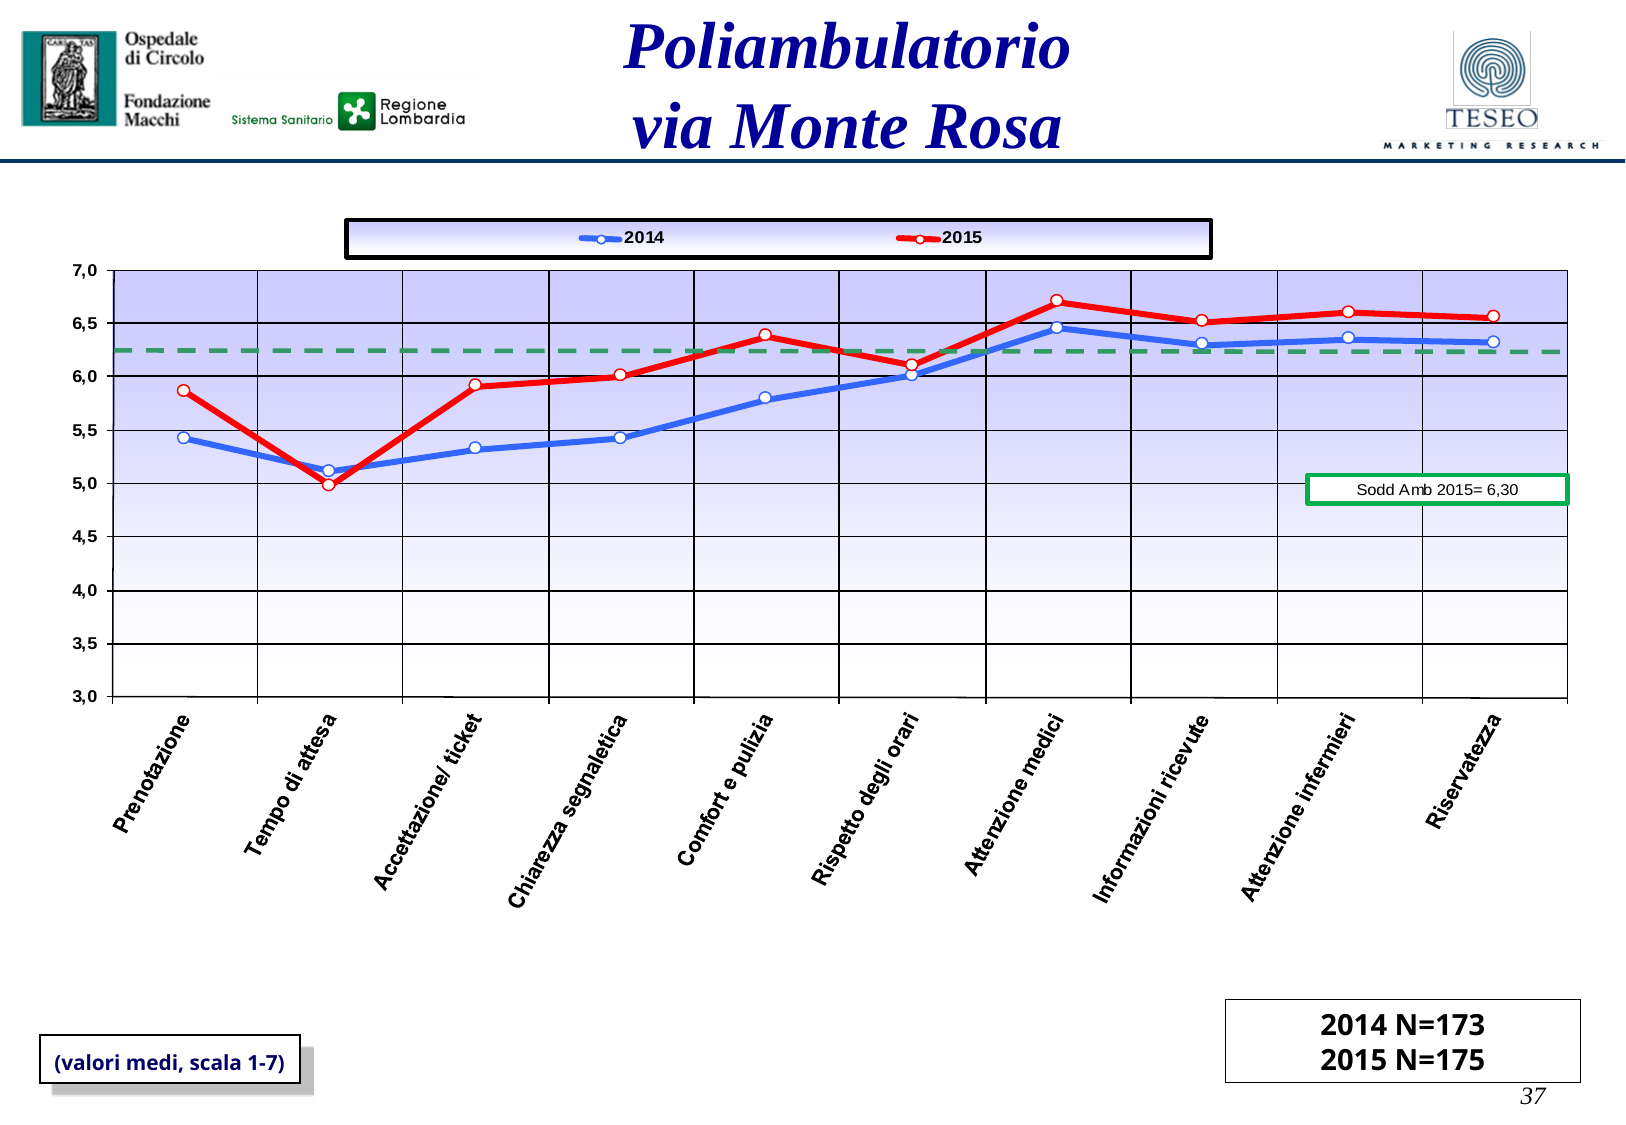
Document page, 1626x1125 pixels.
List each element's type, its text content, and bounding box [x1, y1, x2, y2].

text_box 2014 N=173 2015 N=175 [1225, 999, 1581, 1083]
picture [21, 31, 483, 149]
picture [0, 208, 1581, 1083]
text_box (valori medi, scala 1-7) [39, 1034, 300, 1083]
picture [1381, 31, 1604, 149]
text_box Poliambulatorio via Monte Rosa [304, 18, 1392, 144]
